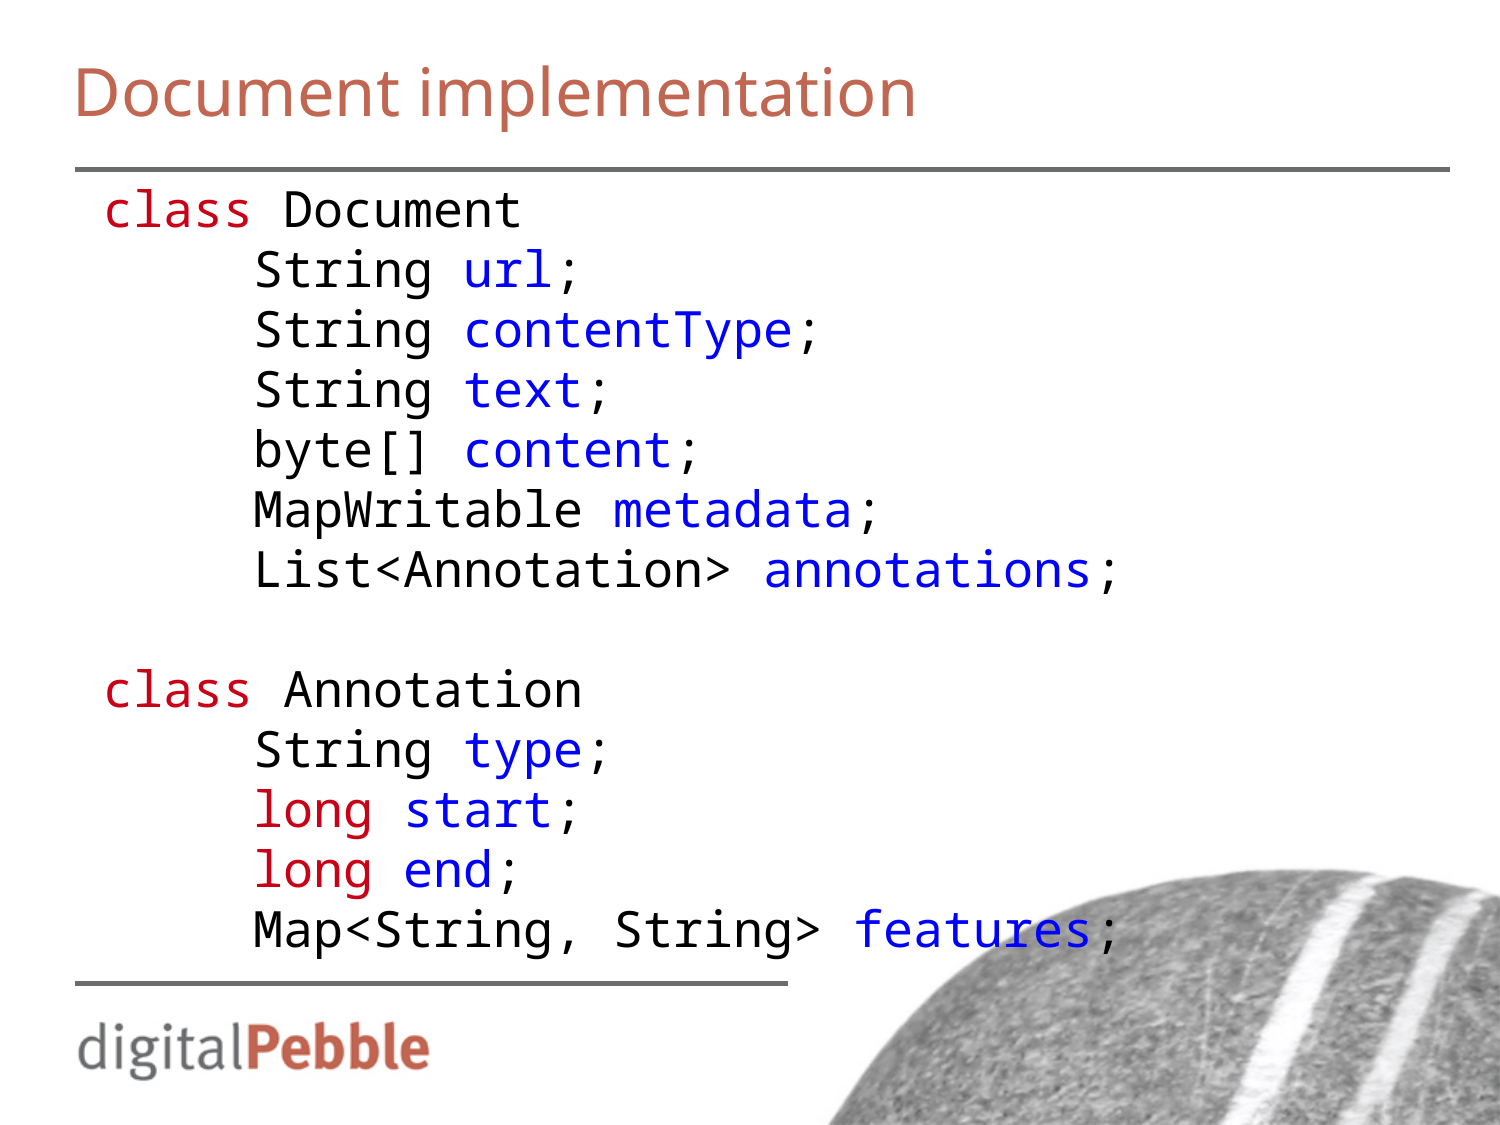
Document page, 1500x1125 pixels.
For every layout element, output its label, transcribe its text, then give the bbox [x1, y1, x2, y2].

picture [0, 0, 1500, 1125]
title Document implementation [57, 37, 1438, 174]
text_box class Document String url; String contentType; String text; byte[] content; MapWritable metadata; List<Annotation> annotations; class Annotation String type; long start; long end; Map<String, String> features; [88, 169, 1157, 965]
